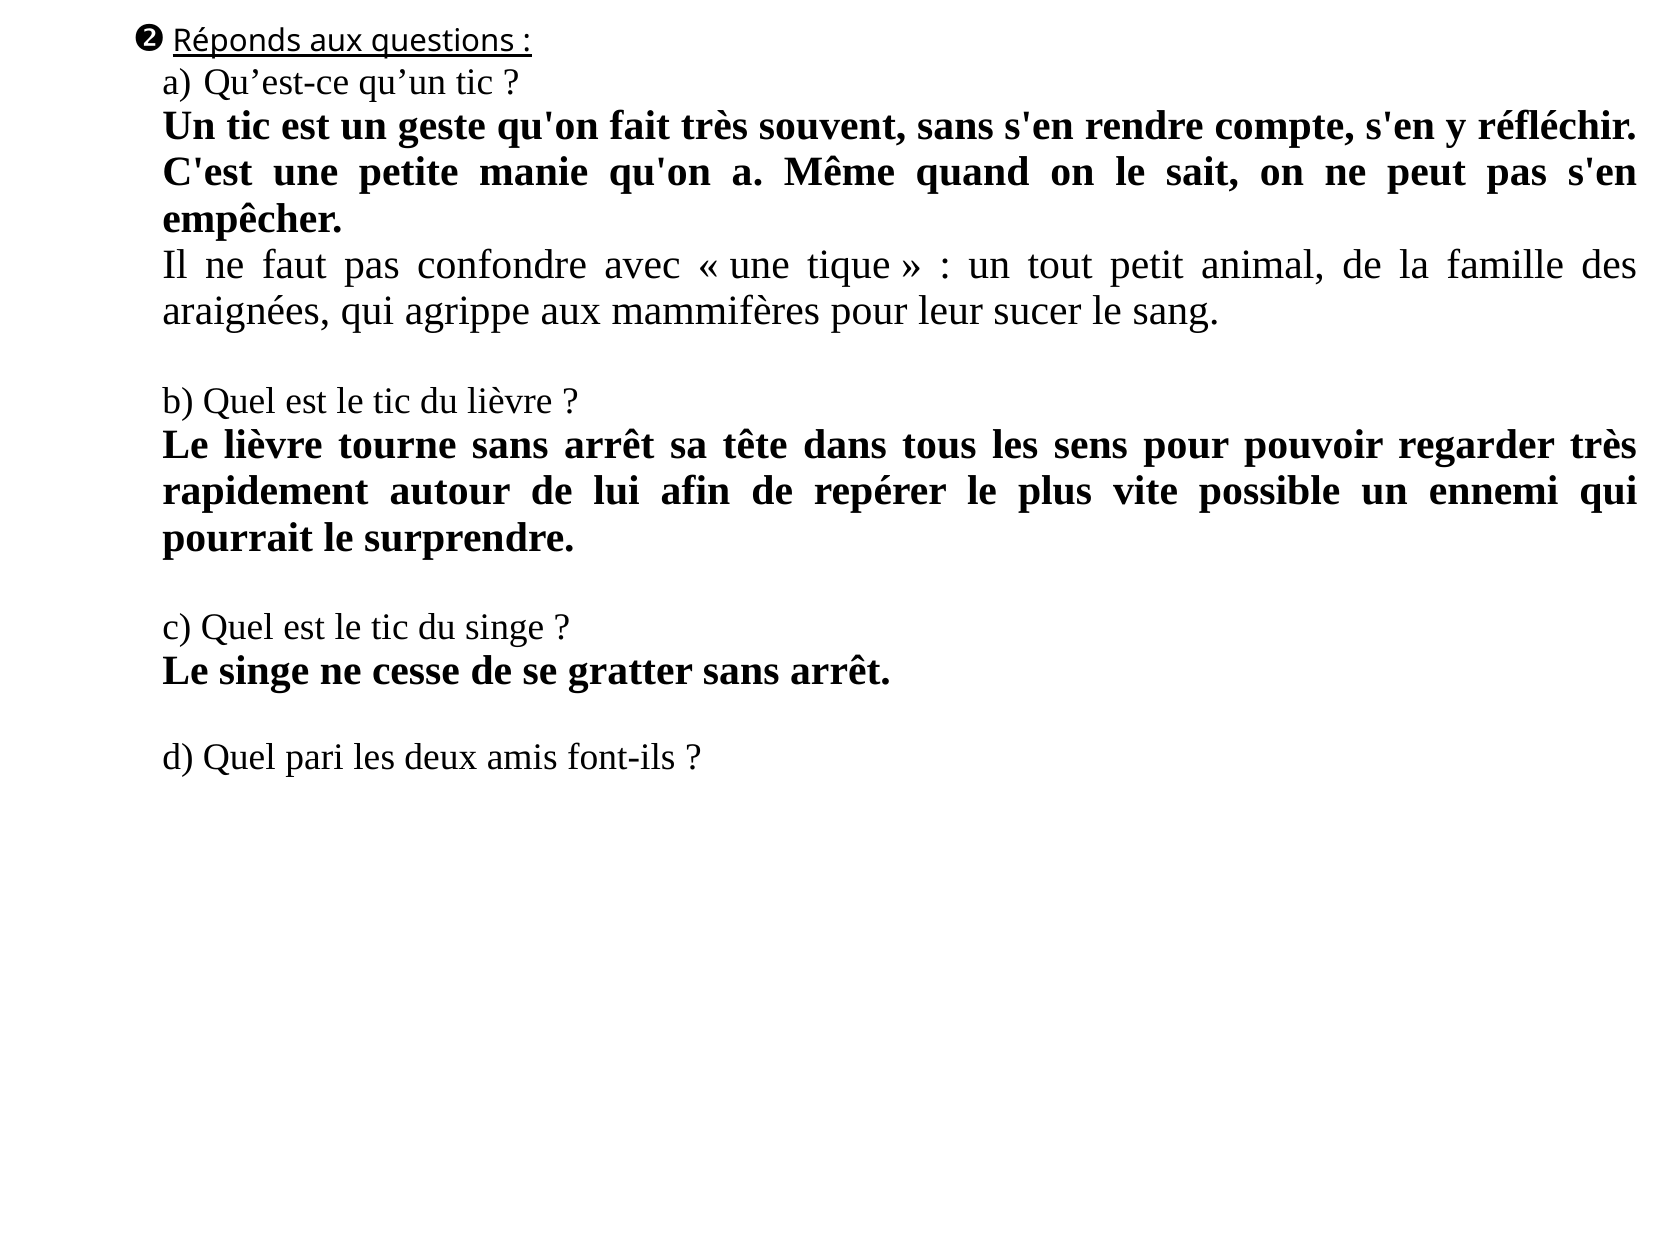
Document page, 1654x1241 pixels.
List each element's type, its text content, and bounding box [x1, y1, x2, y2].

text_box v Réponds aux questions : a) Qu’est-ce qu’un tic ? Un tic est un geste qu'on fait très souvent, sans s'en rendre compte, s'en y réfléchir. C'est une petite manie qu'on a. Même quand on le sait, on ne peut pas s'en empêcher. Il ne faut pas confondre avec « une tique » : un tout petit animal, de la famille des araignées, qui agrippe aux mammifères pour leur sucer le sang. b) Quel est le tic du lièvre ? Le lièvre tourne sans arrêt sa tête dans tous les sens pour pouvoir regarder très rapidement autour de lui afin de repérer le plus vite possible un ennemi qui pourrait le surprendre. c) Quel est le tic du singe ? Le singe ne cesse de se gratter sans arrêt. d) Quel pari les deux amis font-ils ? [117, 0, 1654, 791]
